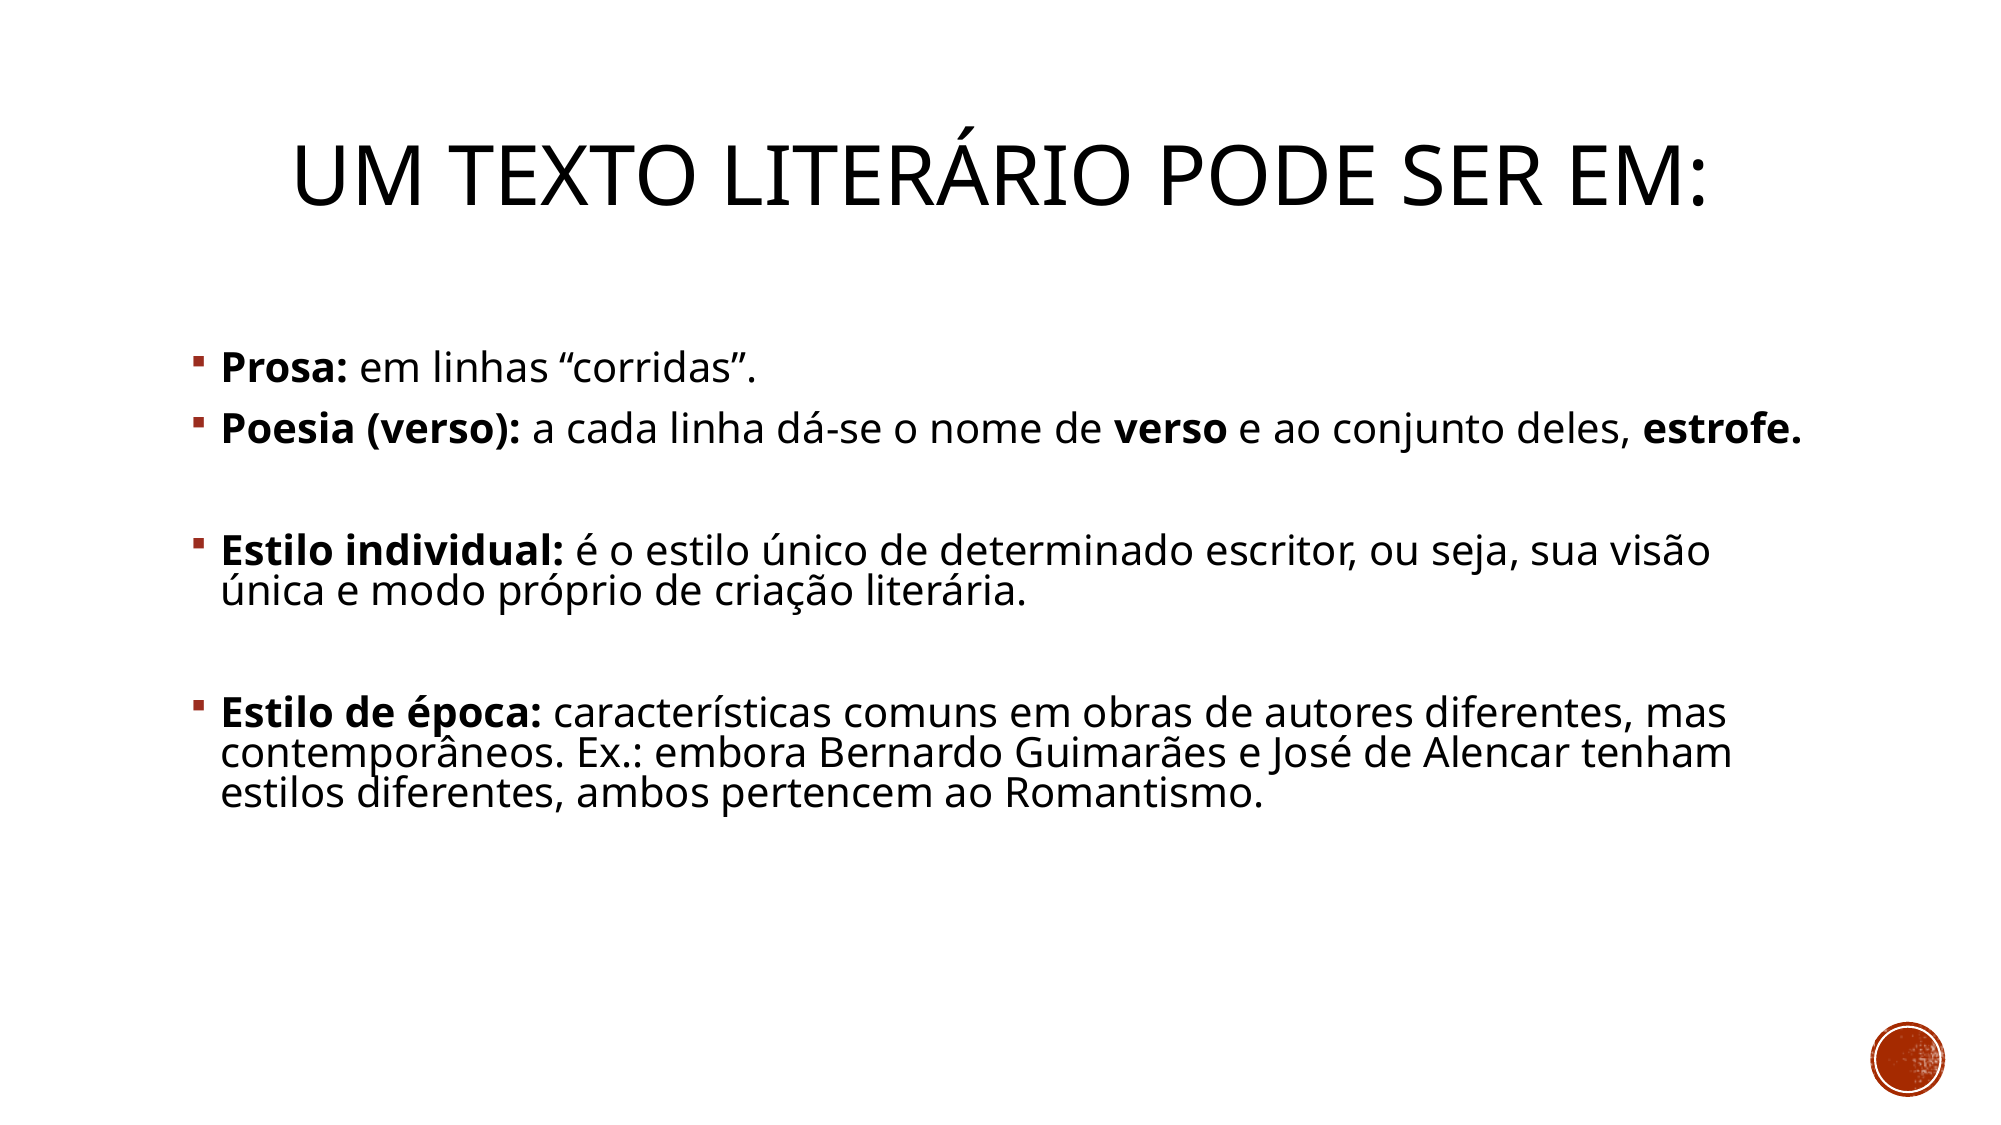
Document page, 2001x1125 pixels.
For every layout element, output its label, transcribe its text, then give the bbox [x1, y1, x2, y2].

title um texto literário pode ser em: [175, 114, 1826, 343]
list Prosa: em linhas “corridas”. Poesia (verso): a cada linha dá-se o nome de verso e ao conjunto deles, estrofe. Estilo individual: é o estilo único de determinado escritor, ou seja, sua visão única e modo próprio de criação literária. Estilo de época: características comuns em obras de autores diferentes, mas contemporâneos. Ex.: embora Bernardo Guimarães e José de Alencar tenham estilos diferentes, ambos pertencem ao Romantismo. [175, 343, 1826, 1013]
picture [1870, 1021, 1946, 1097]
